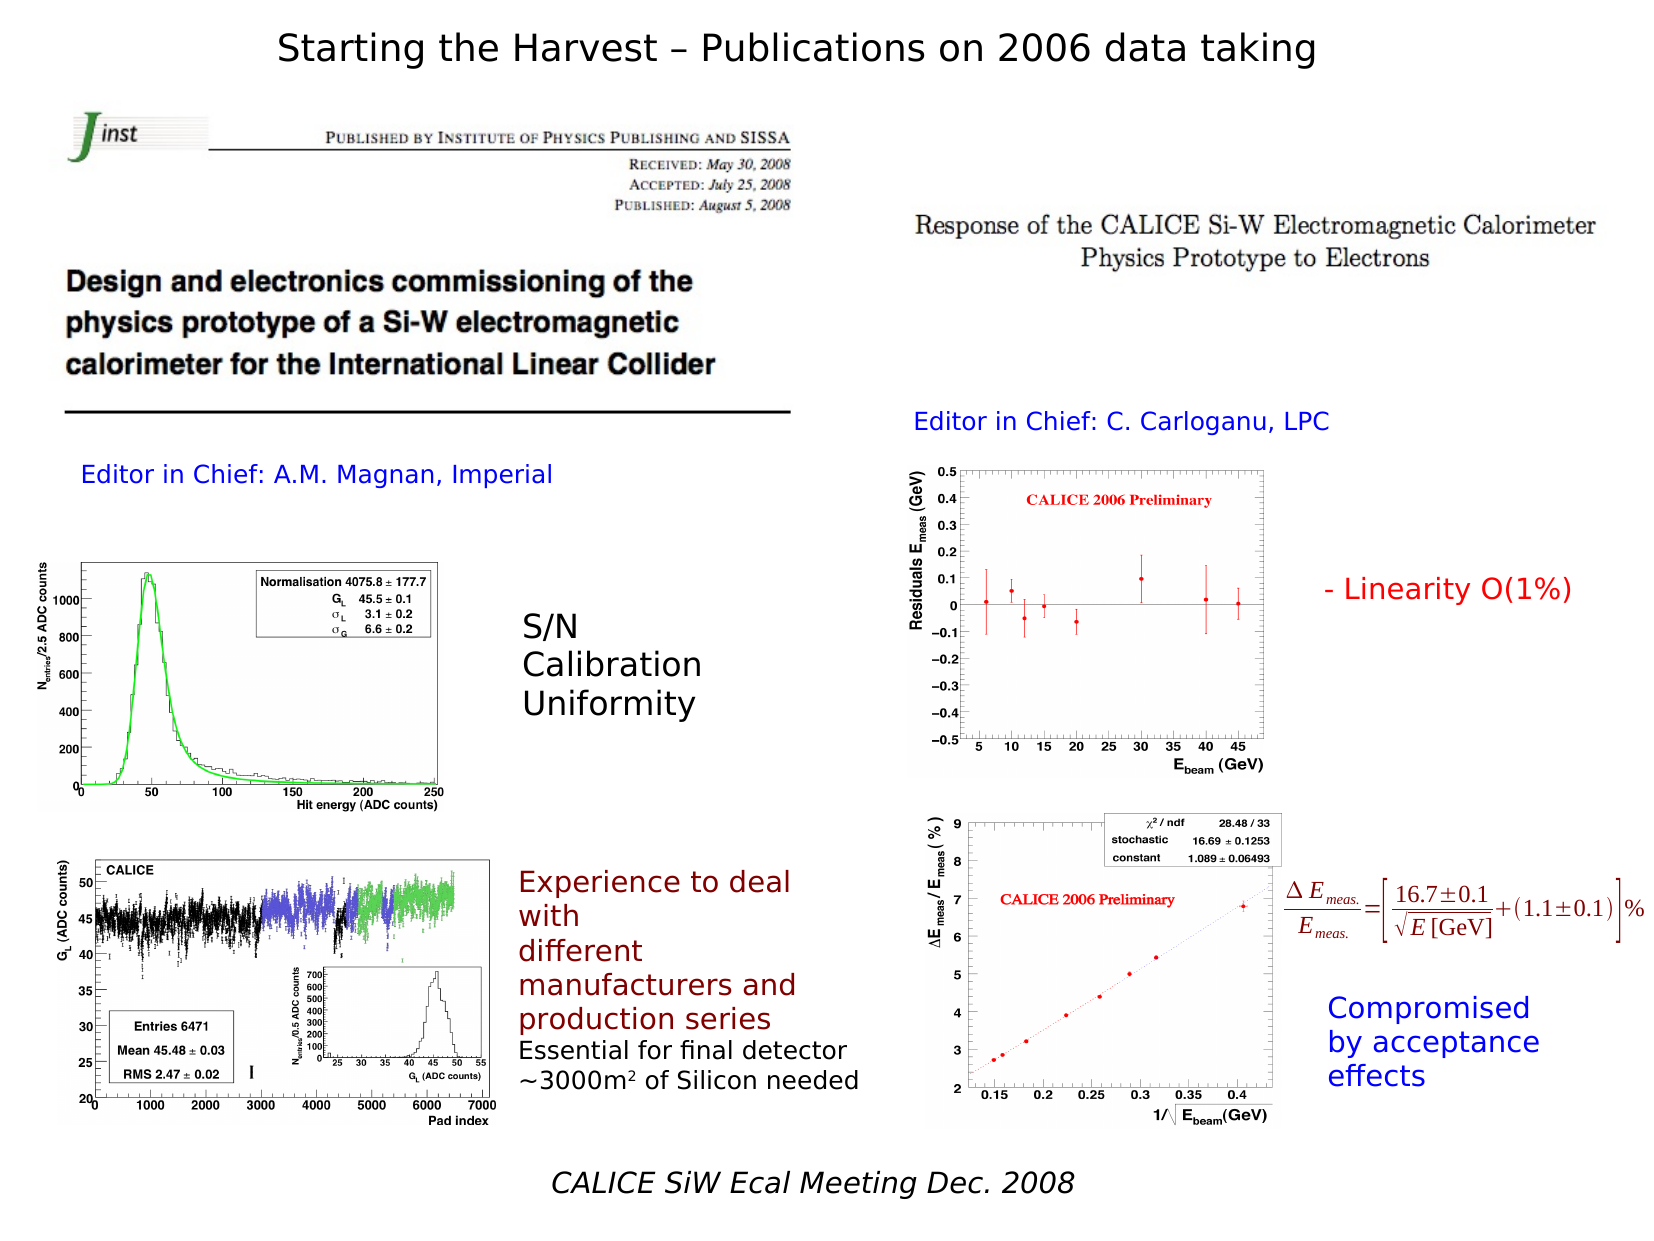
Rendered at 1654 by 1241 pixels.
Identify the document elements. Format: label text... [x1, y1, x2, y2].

picture [907, 465, 1264, 778]
text_box Editor in Chief: A.M. Magnan, Imperial [65, 453, 569, 498]
text_box - Linearity O(1%) [1309, 564, 1588, 614]
text_box S/N Calibration Uniformity [507, 600, 715, 731]
chart [1276, 876, 1650, 945]
text_box Experience to deal with different manufacturers and production series Essential for final detector ~3000m2 of Silicon needed [503, 858, 875, 1104]
text_box Editor in Chief: C. Carloganu, LPC [898, 399, 1346, 445]
picture [892, 146, 1628, 299]
text_box Starting the Harvest – Publications on 2006 data taking [262, 19, 1313, 79]
text_box Compromised by acceptance effects [1312, 983, 1556, 1102]
picture [4, 78, 849, 437]
picture [37, 562, 444, 812]
picture [57, 859, 496, 1126]
picture [925, 813, 1282, 1129]
